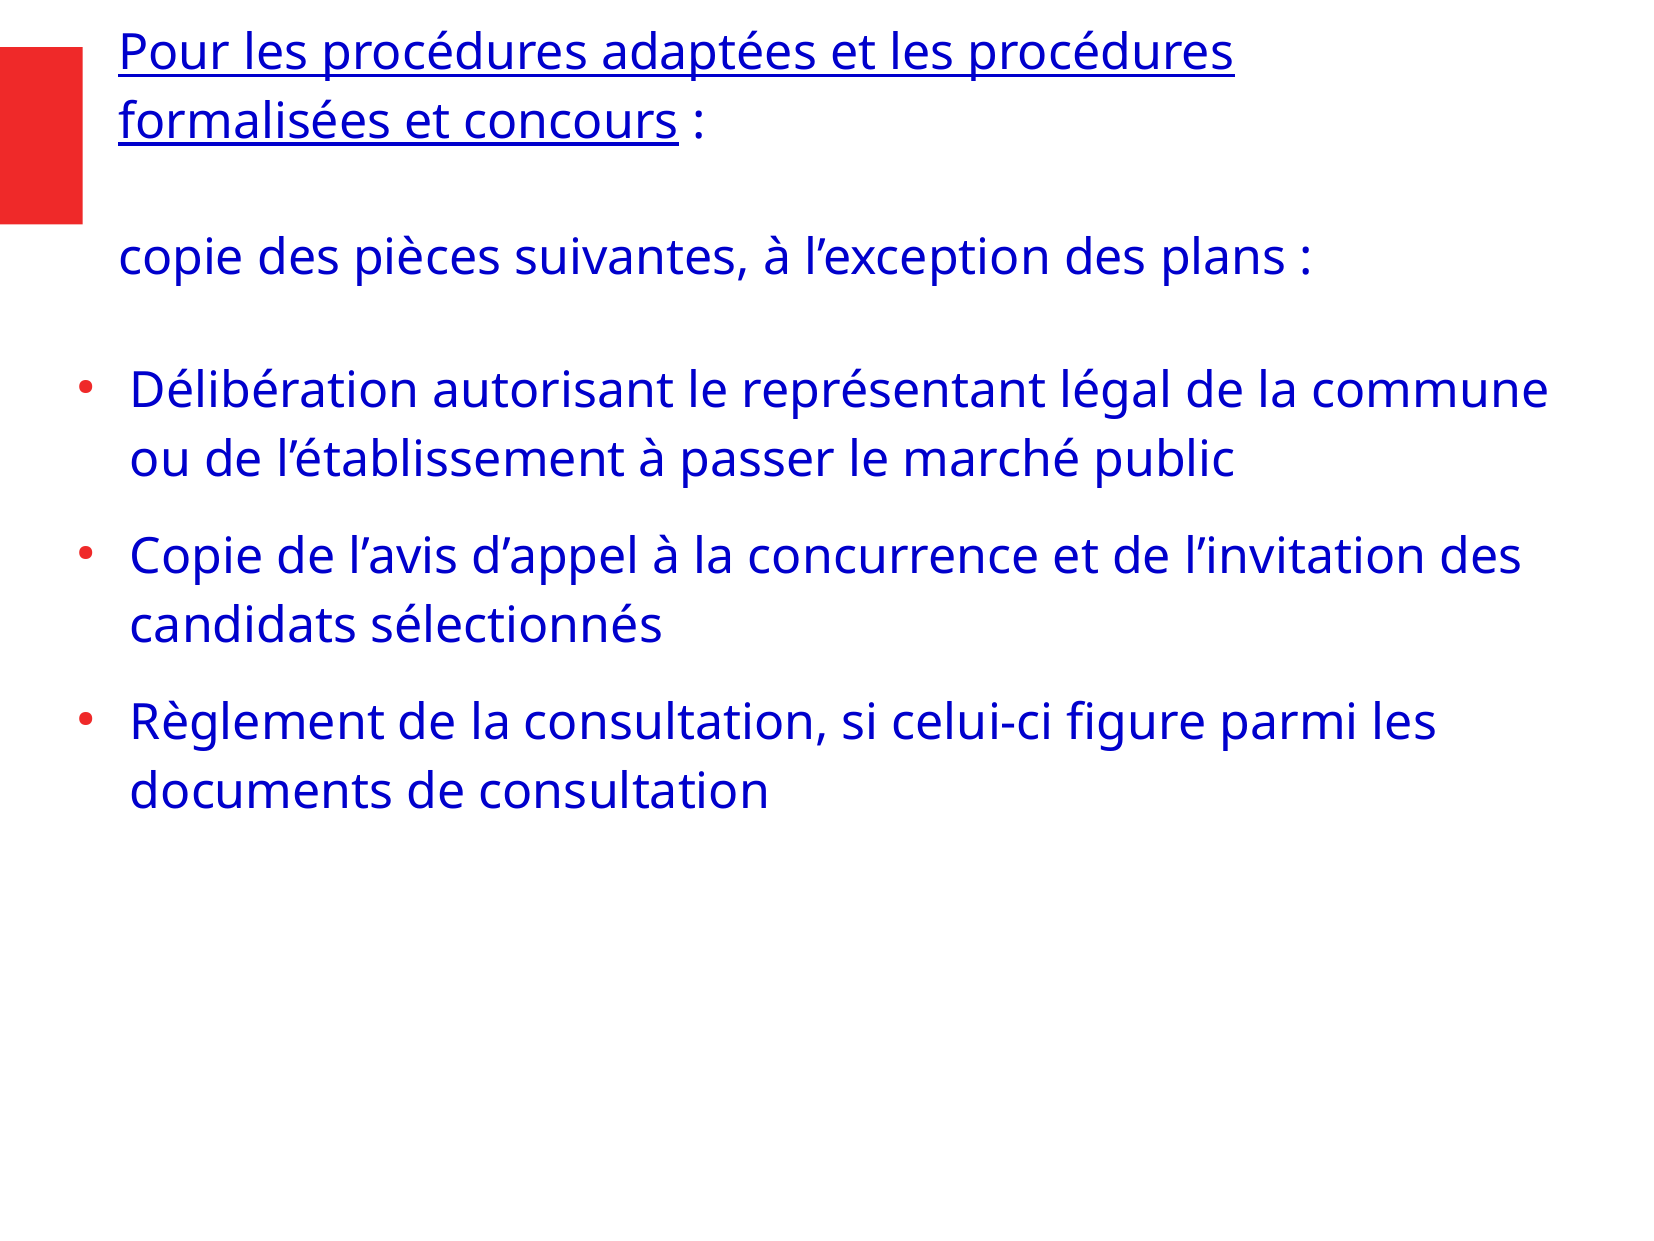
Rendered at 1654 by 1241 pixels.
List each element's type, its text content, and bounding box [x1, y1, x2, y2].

title Pour les procédures adaptées et les procédures formalisées et concours : copie des pièces suivantes, à l’exception des plans : [118, 49, 1571, 257]
list Délibération autorisant le représentant légal de la commune ou de l’établissement à passer le marché public Copie de l’avis d’appel à la concurrence et de l’invitation des candidats sélectionnés Règlement de la consultation, si celui-ci figure parmi les documents de consultation [59, 354, 1571, 1040]
